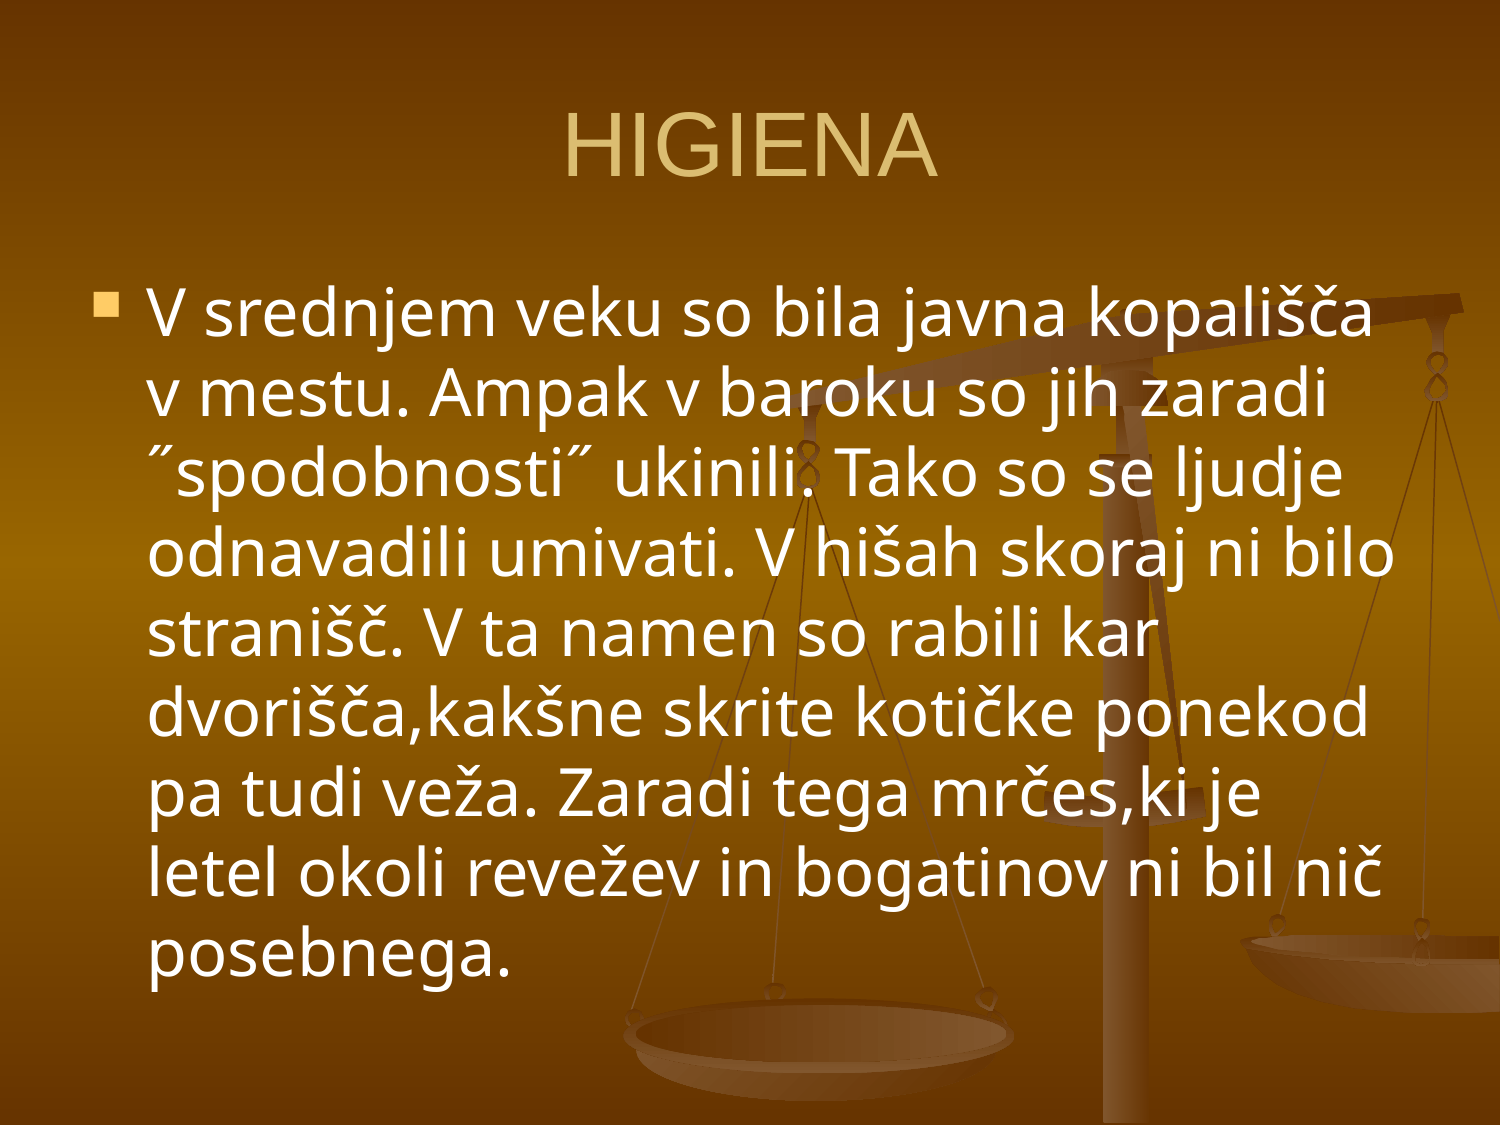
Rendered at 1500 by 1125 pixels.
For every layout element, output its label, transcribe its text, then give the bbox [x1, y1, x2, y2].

list V srednjem veku so bila javna kopališča v mestu. Ampak v baroku so jih zaradi ˝spodobnosti˝ ukinili. Tako so se ljudje odnavadili umivati. V hišah skoraj ni bilo stranišč. V ta namen so rabili kar dvorišča,kakšne skrite kotičke ponekod pa tudi veža. Zaradi tega mrčes,ki je letel okoli revežev in bogatinov ni bil nič posebnega. [75, 262, 1425, 1006]
title HIGIENA [75, 45, 1425, 234]
